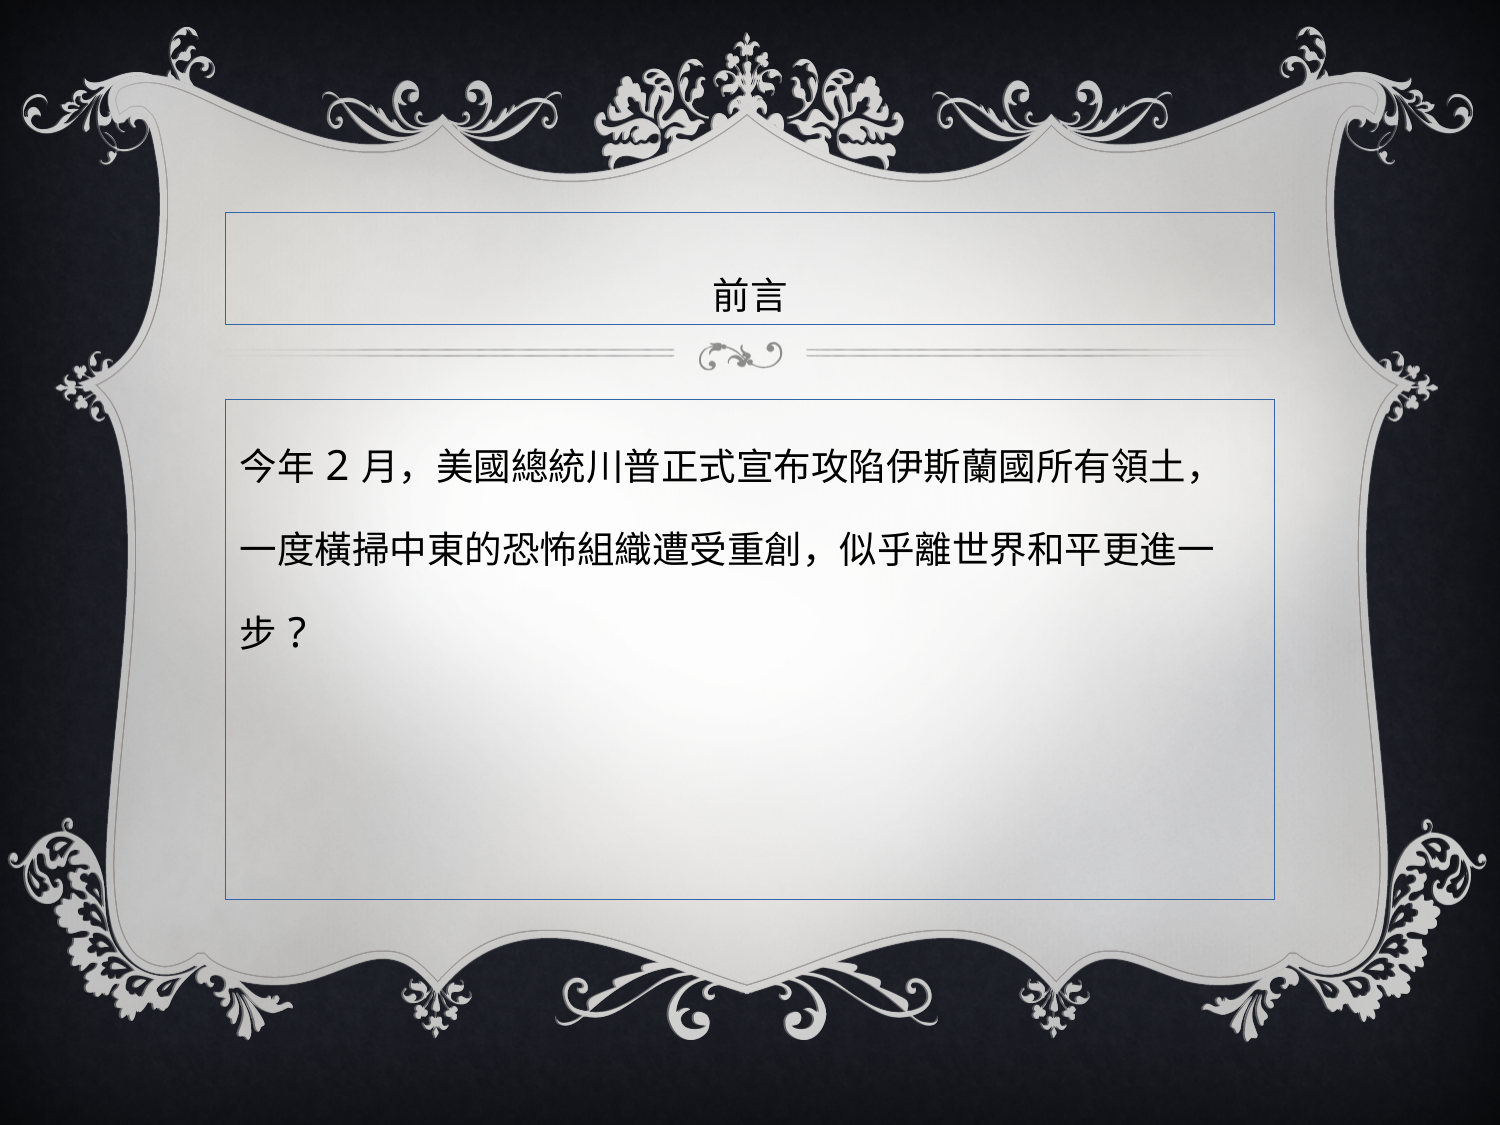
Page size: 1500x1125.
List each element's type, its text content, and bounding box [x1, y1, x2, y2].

picture [0, 0, 1500, 1125]
text_box 前言 [225, 212, 1275, 325]
text_box 今年2月，美國總統川普正式宣布攻陷伊斯蘭國所有領土，一度橫掃中東的恐怖組織遭受重創，似乎離世界和平更進一步? [225, 399, 1275, 900]
